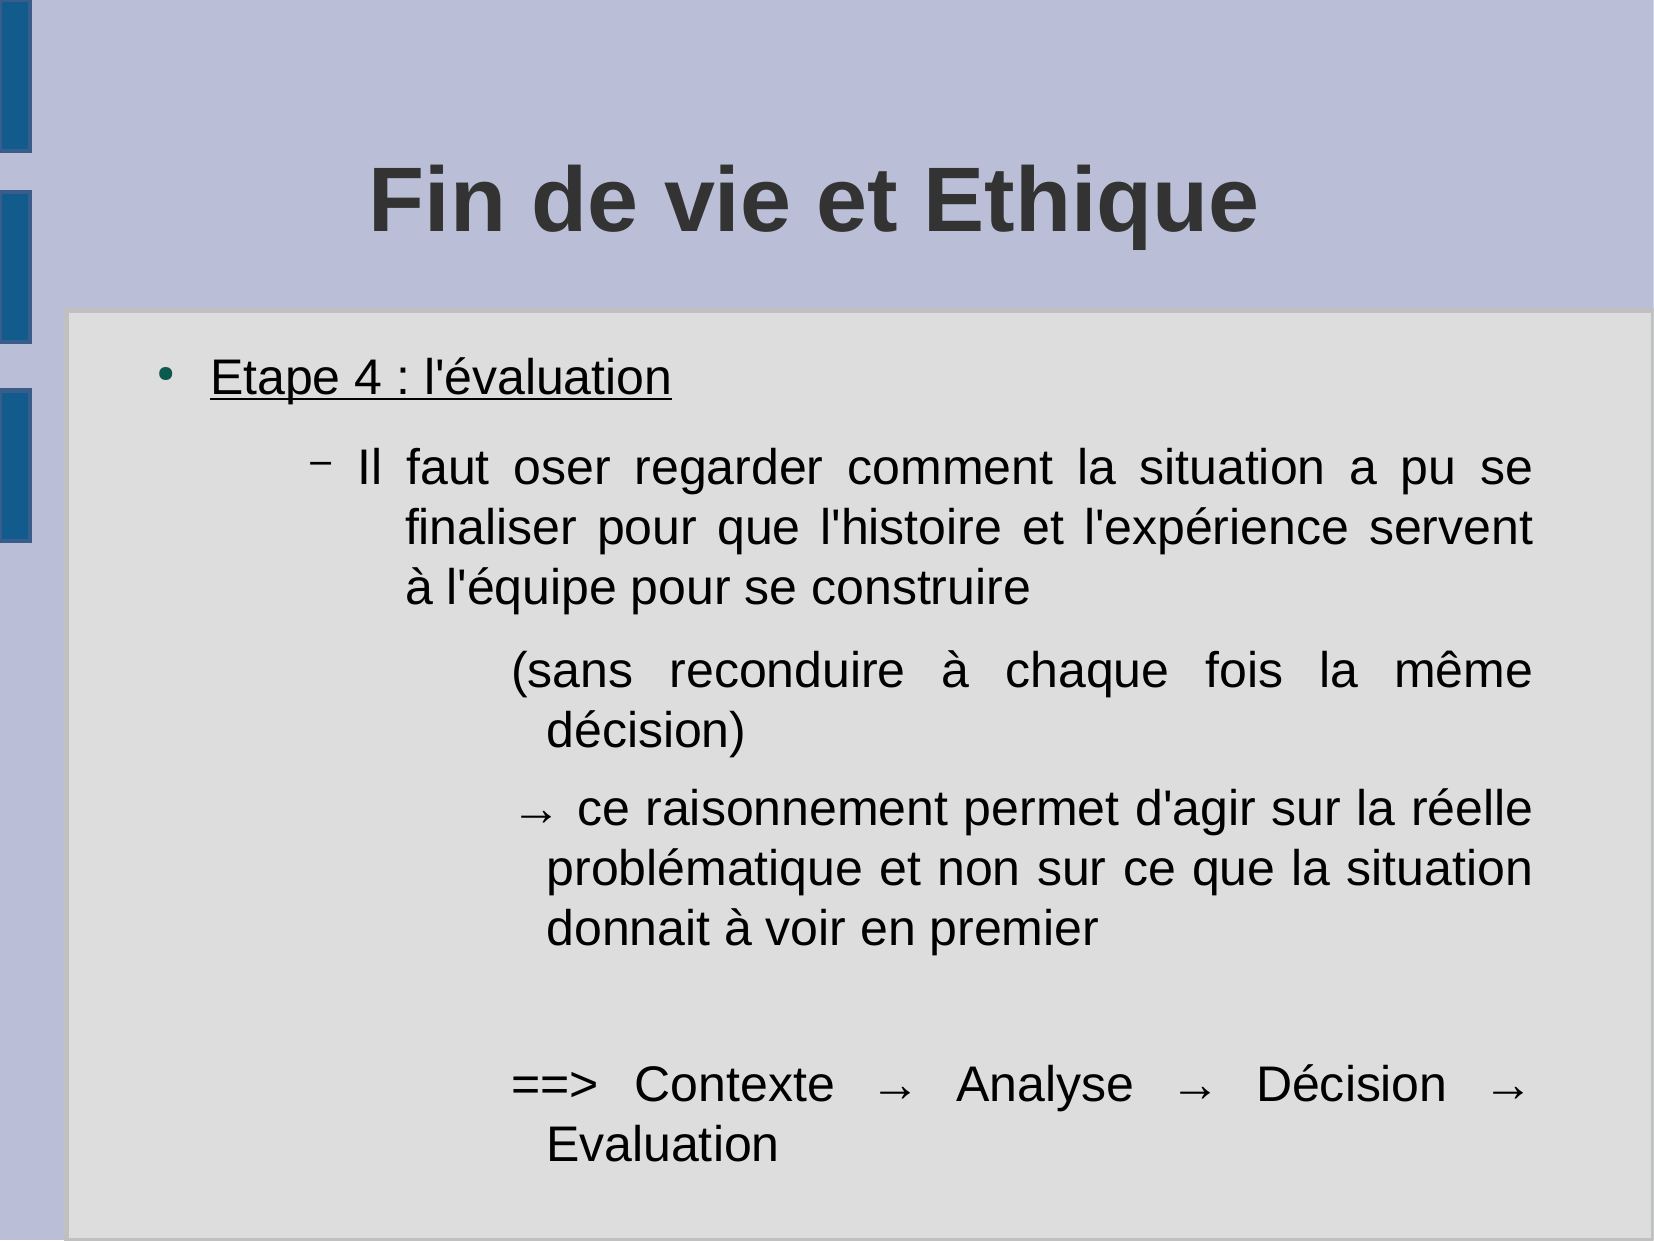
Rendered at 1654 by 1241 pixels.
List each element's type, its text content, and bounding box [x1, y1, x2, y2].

title Fin de vie et Ethique [121, 139, 1534, 251]
list Etape 4 : l'évaluation Il faut oser regarder comment la situation a pu se finaliser pour que l'histoire et l'expérience servent à l'équipe pour se construire (sans reconduire à chaque fois la même décision) → ce raisonnement permet d'agir sur la réelle problématique et non sur ce que la situation donnait à voir en premier ==> Contexte → Analyse → Décision → Evaluation [121, 344, 1534, 1129]
